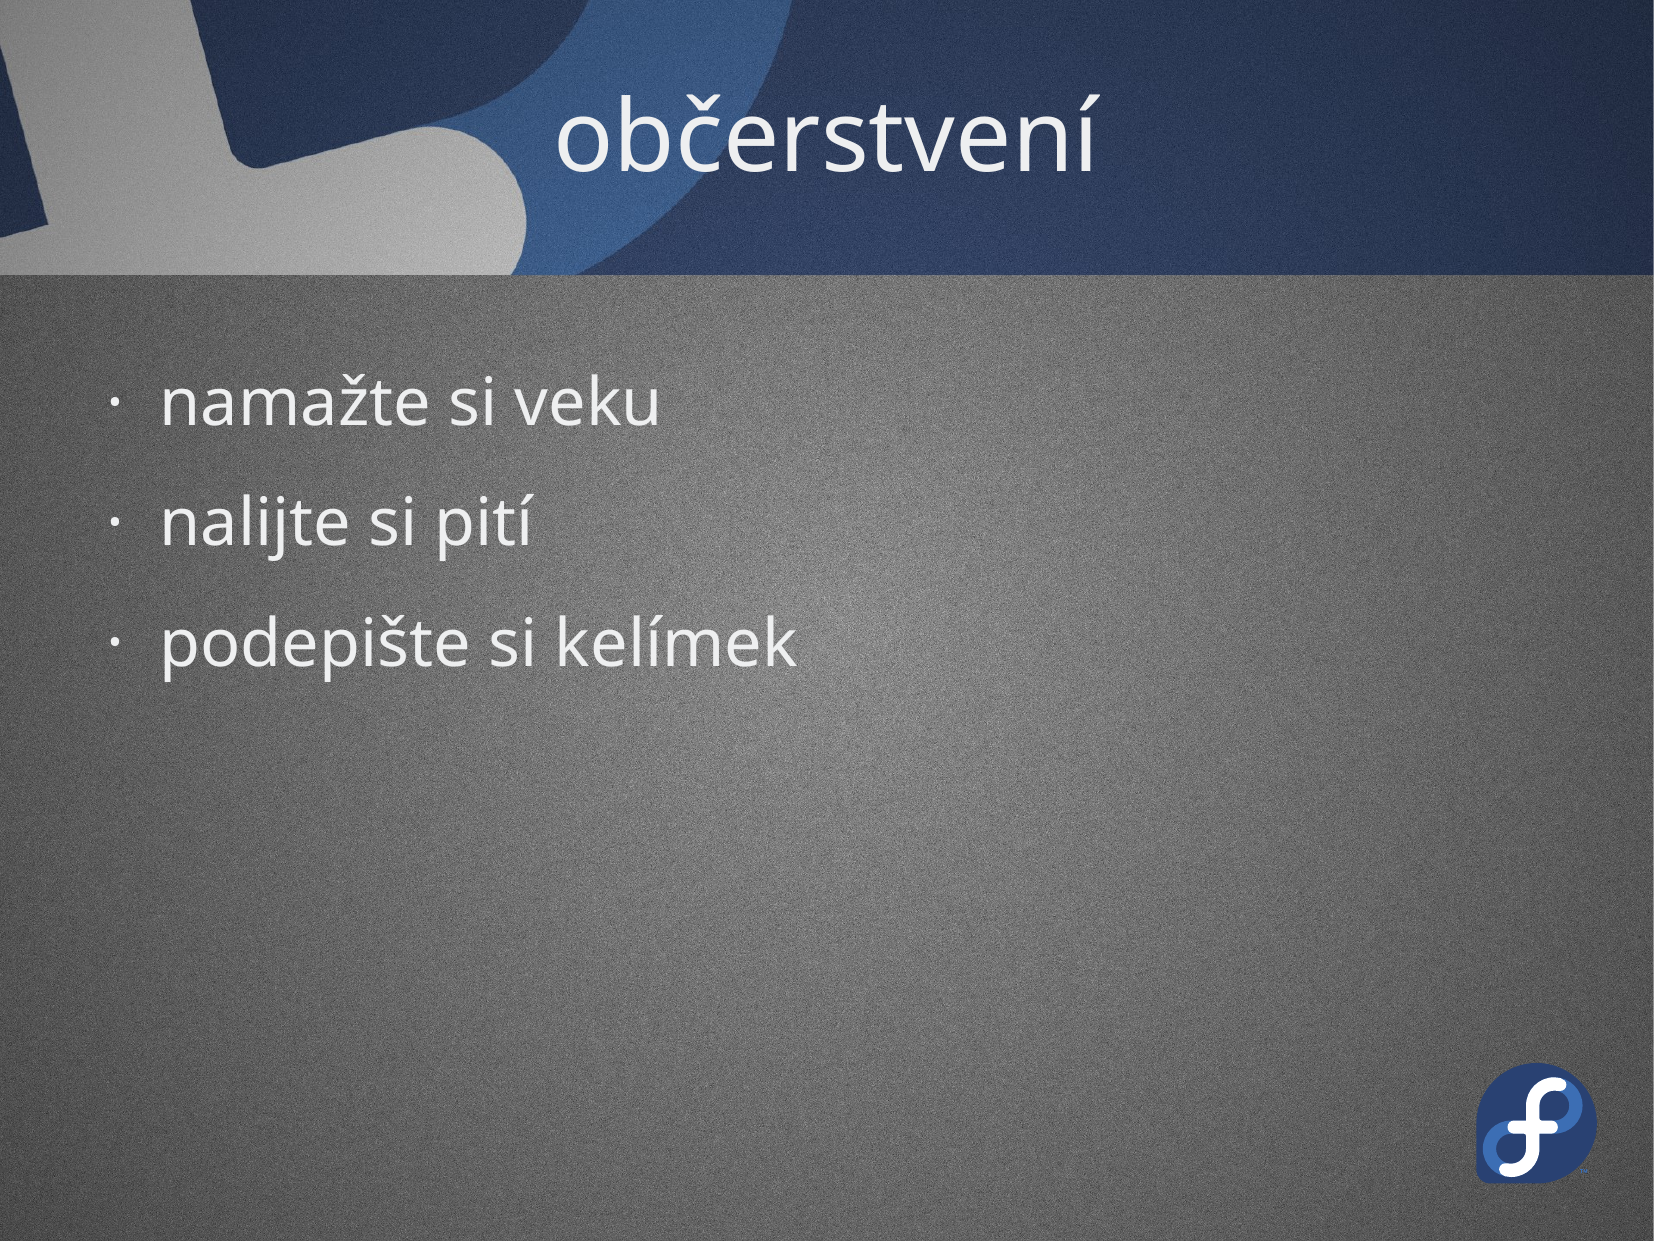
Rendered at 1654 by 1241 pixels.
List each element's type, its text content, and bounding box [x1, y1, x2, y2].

picture [0, 0, 1654, 1241]
list namažte si veku nalijte si pití podepište si kelímek [88, 354, 1565, 1063]
title občerstvení [88, 29, 1565, 237]
